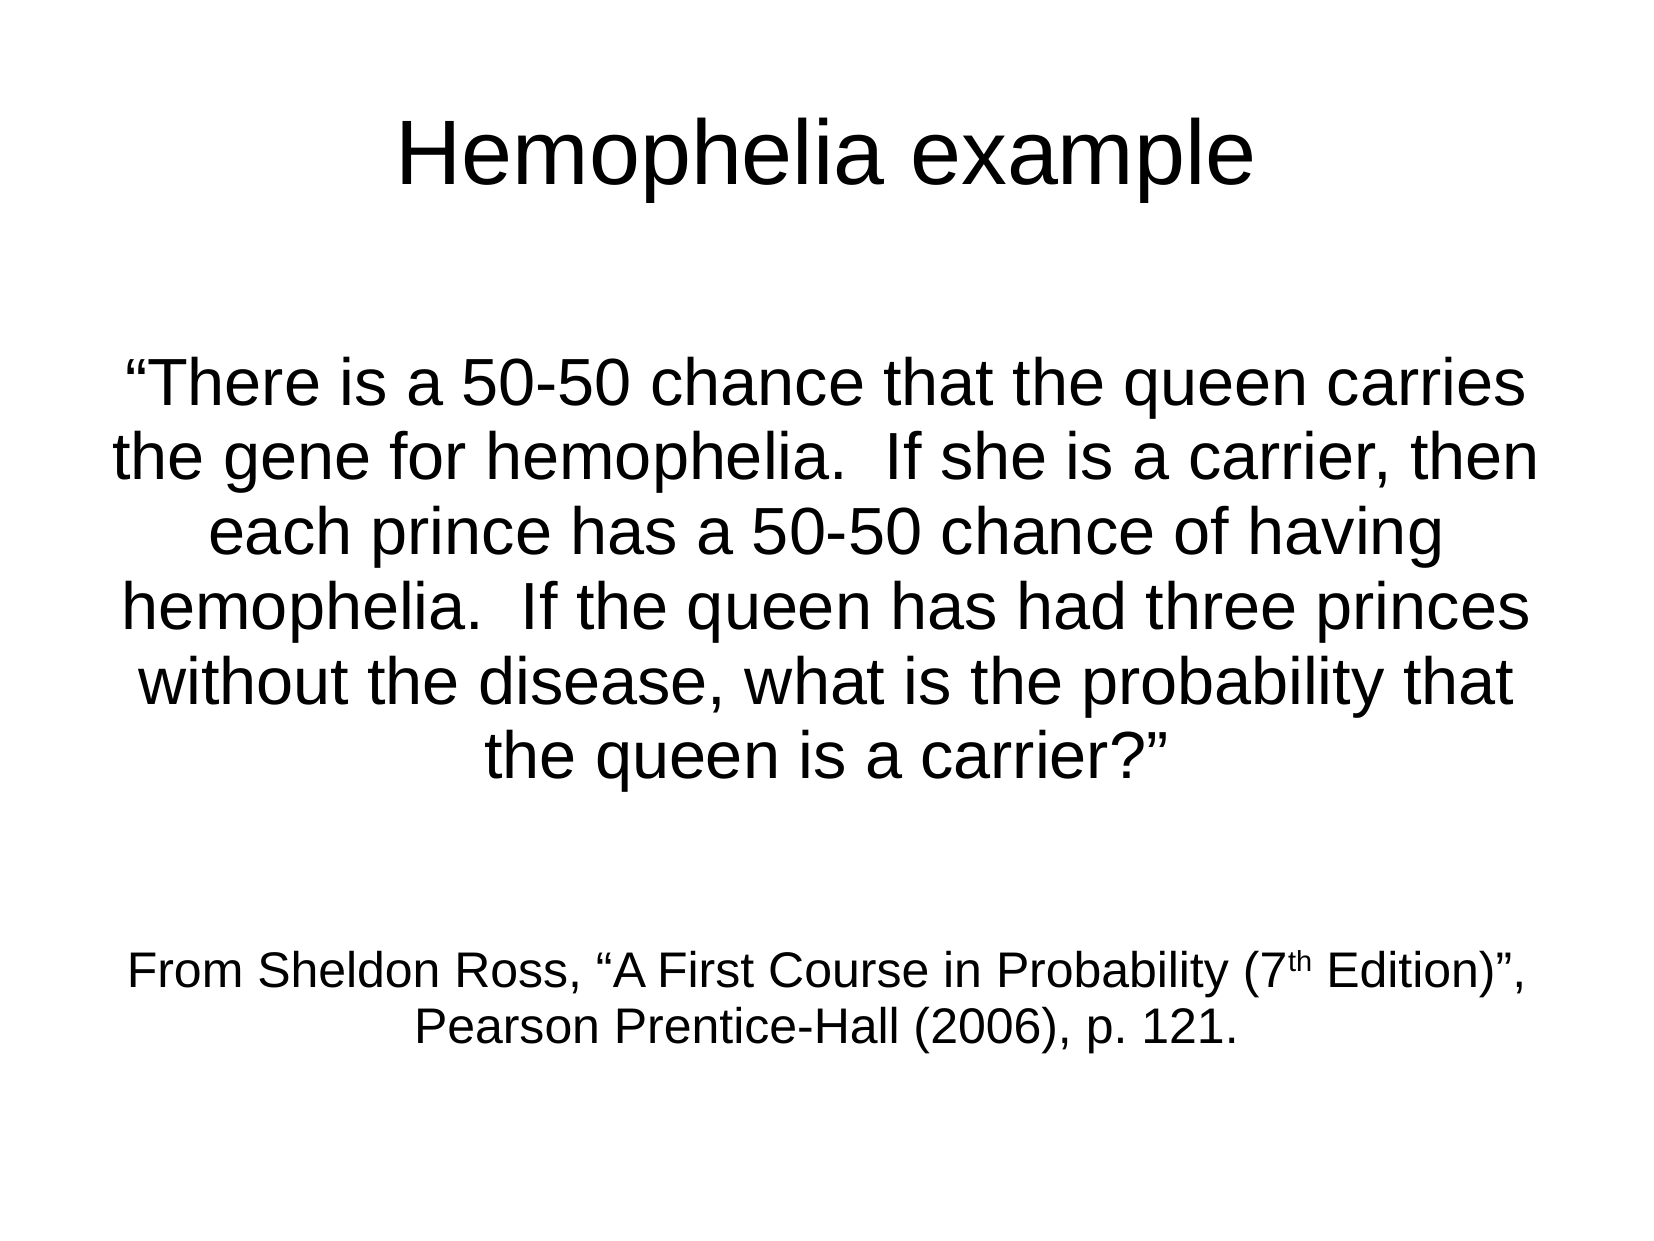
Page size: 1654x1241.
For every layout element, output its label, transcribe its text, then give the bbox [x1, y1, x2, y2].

subtitle “There is a 50-50 chance that the queen carries the gene for hemophelia. If she is a carrier, then each prince has a 50-50 chance of having hemophelia. If the queen has had three princes without the disease, what is the probability that the queen is a carrier?” From Sheldon Ross, “A First Course in Probability (7th Edition)”, Pearson Prentice-Hall (2006), p. 121. [82, 290, 1571, 1109]
title Hemophelia example [82, 56, 1571, 250]
